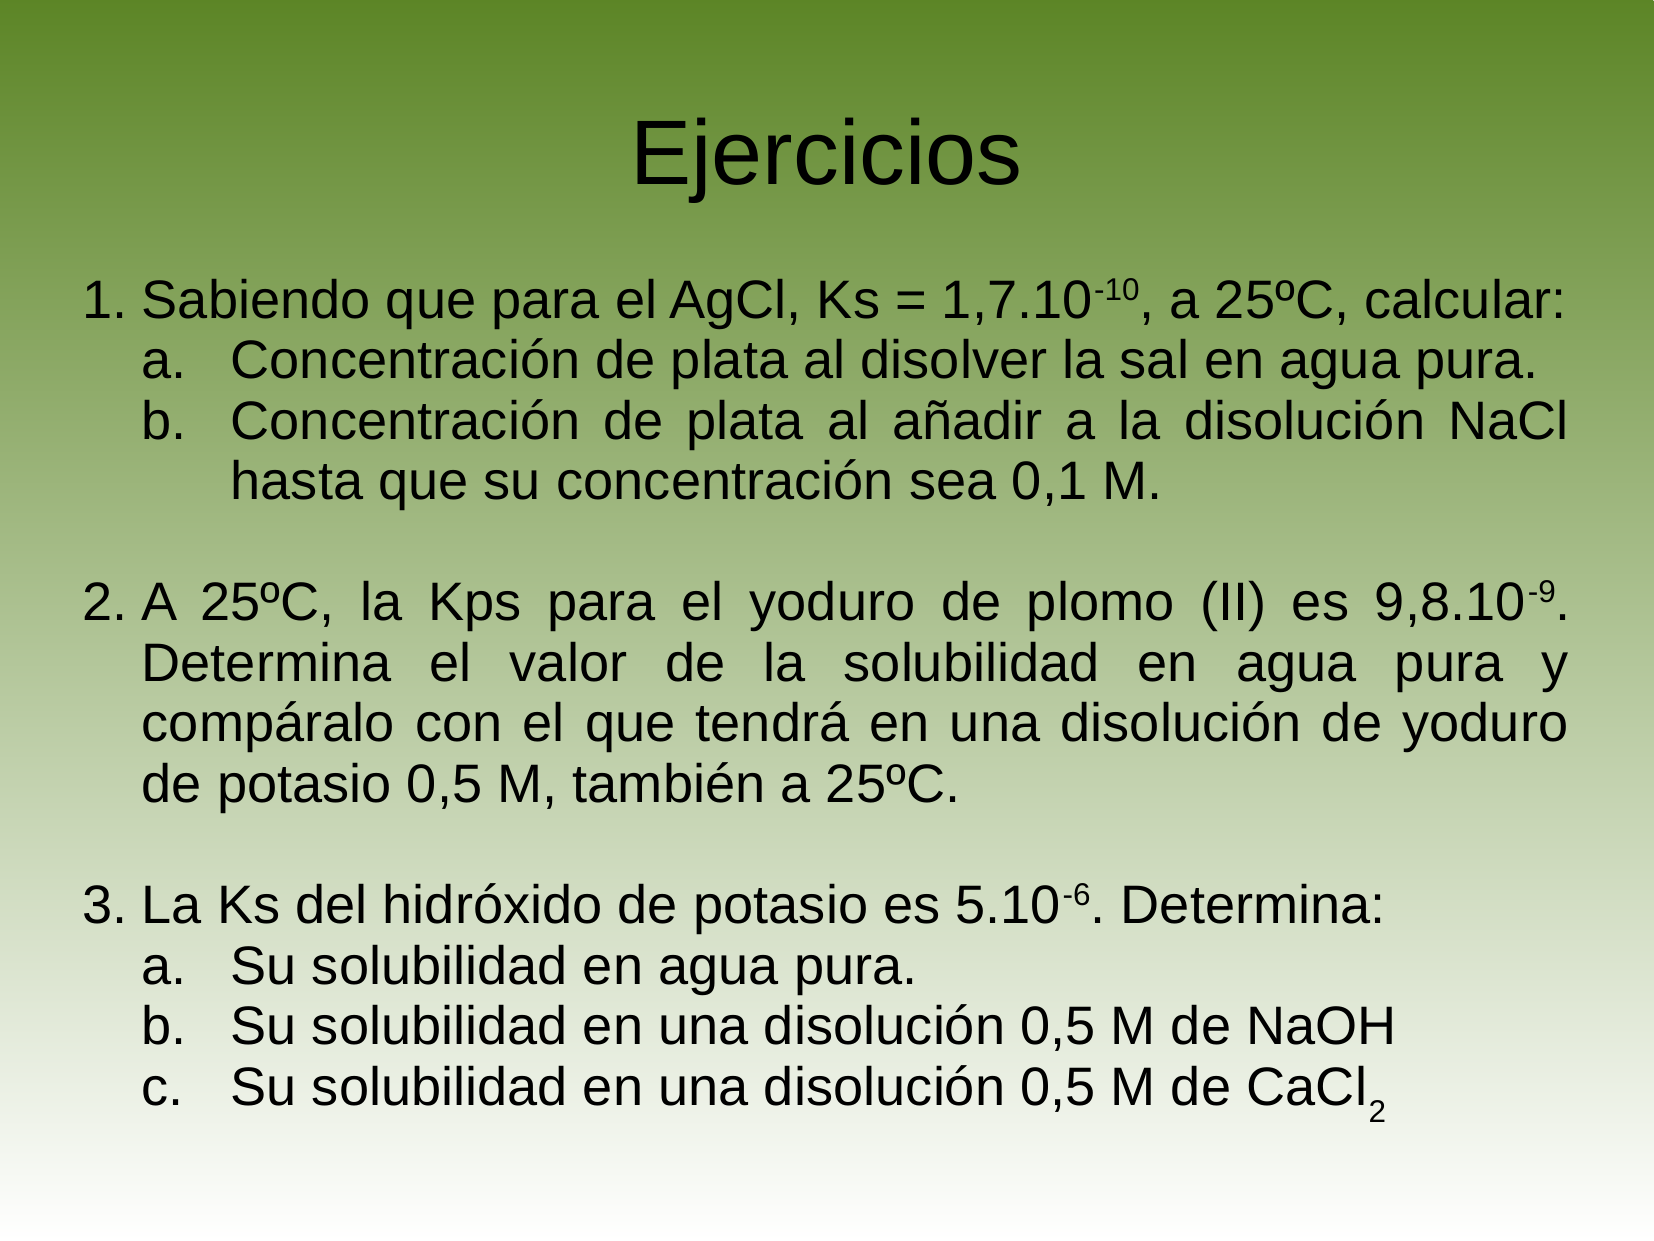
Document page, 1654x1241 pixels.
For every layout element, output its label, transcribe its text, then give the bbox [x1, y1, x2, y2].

subtitle Sabiendo que para el AgCl, Ks = 1,7.10-10, a 25ºC, calcular: Concentración de plata al disolver la sal en agua pura. Concentración de plata al añadir a la disolución NaCl hasta que su concentración sea 0,1 M. A 25ºC, la Kps para el yoduro de plomo (II) es 9,8.10-9. Determina el valor de la solubilidad en agua pura y compáralo con el que tendrá en una disolución de yoduro de potasio 0,5 M, también a 25ºC. La Ks del hidróxido de potasio es 5.10-6. Determina: Su solubilidad en agua pura. Su solubilidad en una disolución 0,5 M de NaOH Su solubilidad en una disolución 0,5 M de CaCl2 [82, 269, 1571, 1130]
title Ejercicios [82, 56, 1571, 250]
